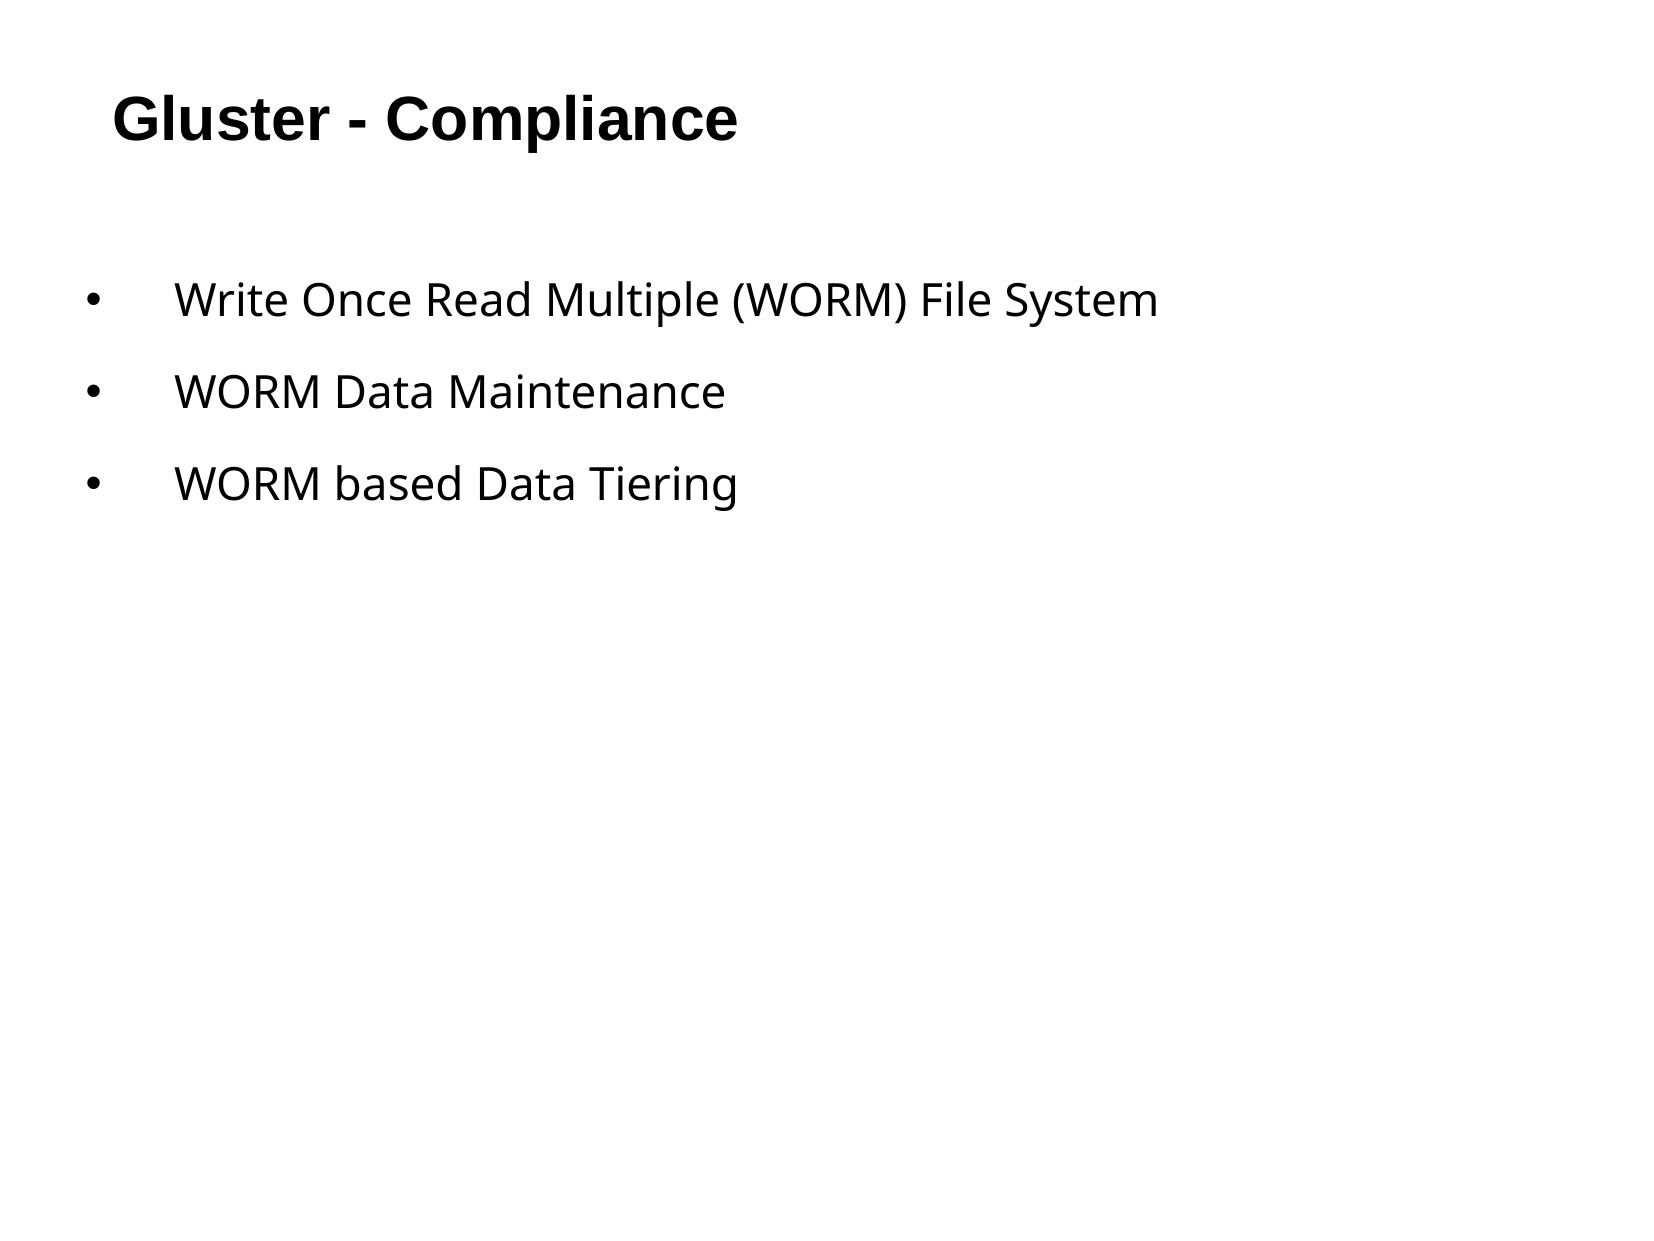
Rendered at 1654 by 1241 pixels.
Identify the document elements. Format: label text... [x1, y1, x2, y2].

text_box Write Once Read Multiple (WORM) File System WORM Data Maintenance WORM based Data Tiering [70, 259, 1382, 520]
text_box Gluster - Compliance [76, 19, 1565, 208]
